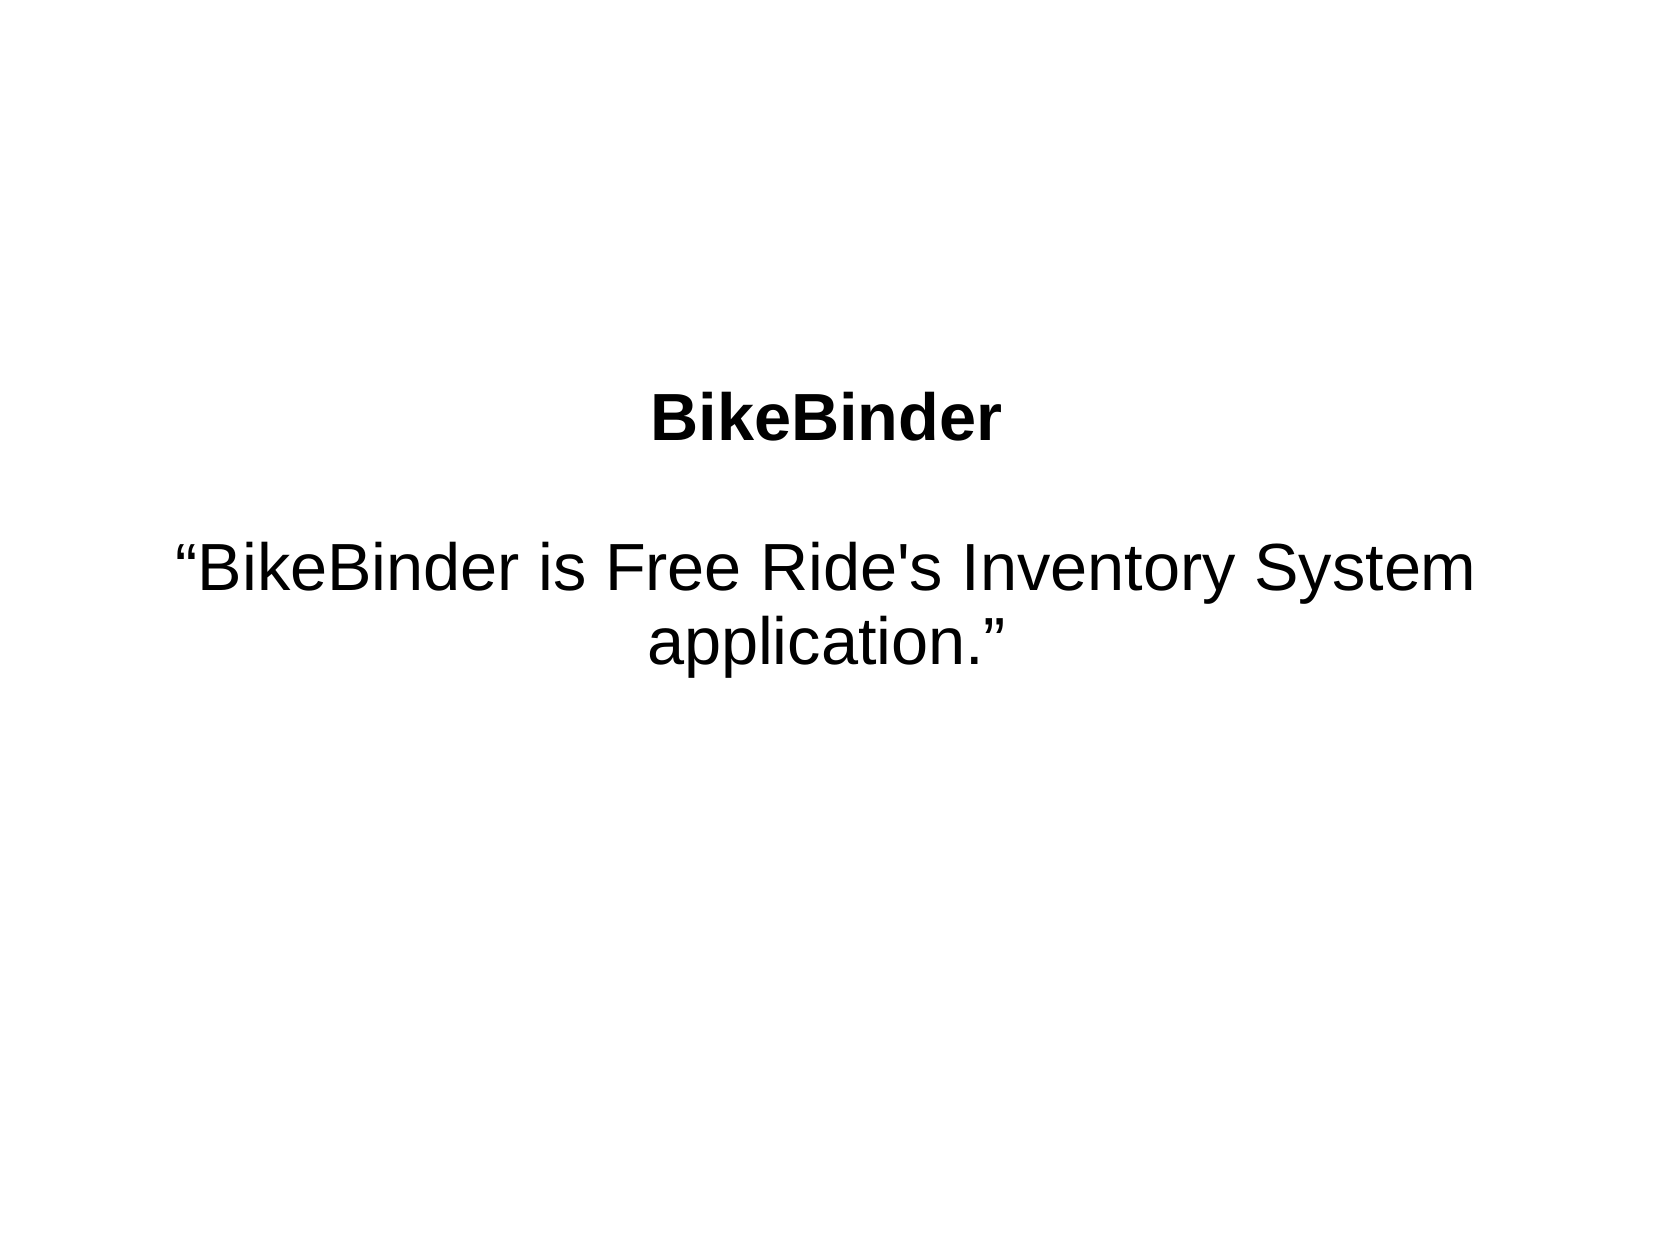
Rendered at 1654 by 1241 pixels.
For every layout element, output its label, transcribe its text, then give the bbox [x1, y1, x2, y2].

subtitle BikeBinder “BikeBinder is Free Ride's Inventory System application.” [82, 49, 1571, 1010]
